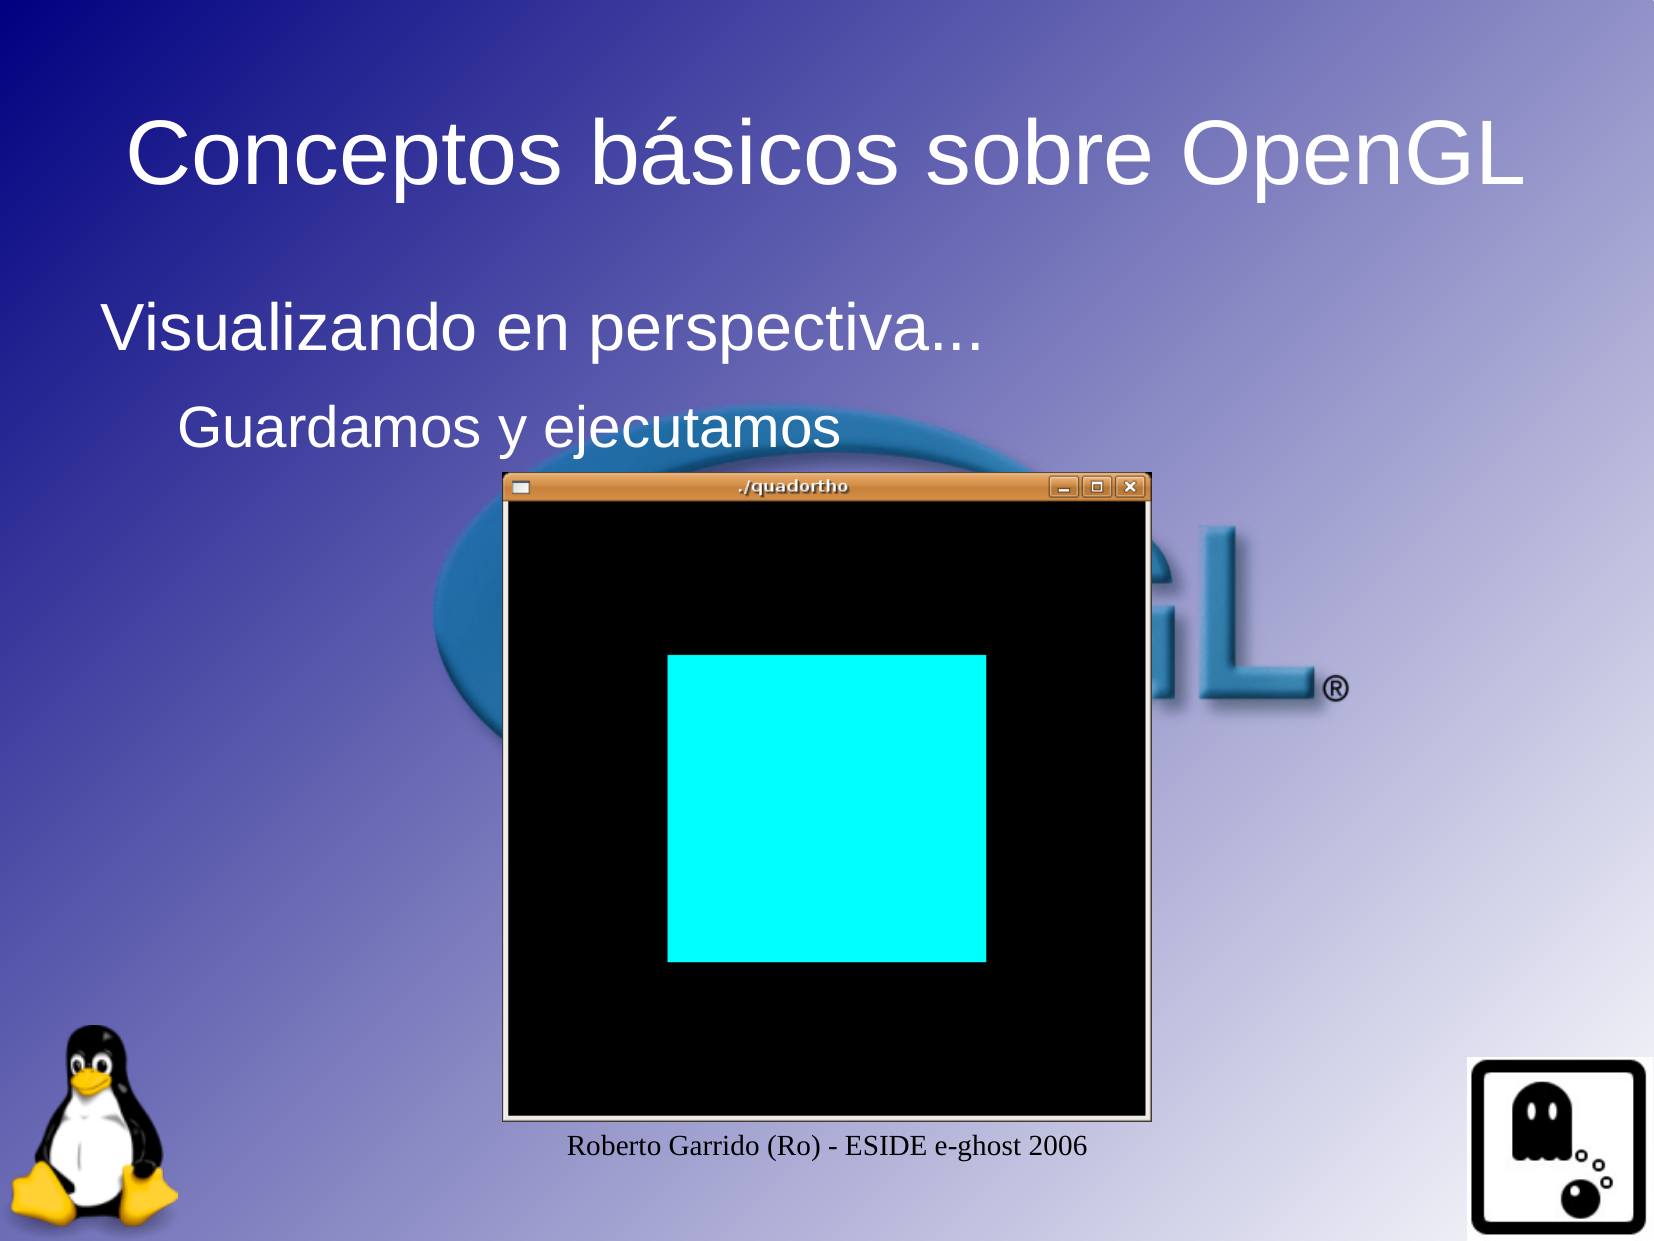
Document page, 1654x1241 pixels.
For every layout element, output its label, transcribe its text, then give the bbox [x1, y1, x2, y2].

picture [502, 472, 1152, 1122]
picture [0, 1025, 178, 1241]
list Visualizando en perspectiva... Guardamos y ejecutamos [82, 290, 1571, 1109]
title Conceptos básicos sobre OpenGL [82, 49, 1571, 257]
picture [1467, 1057, 1654, 1241]
